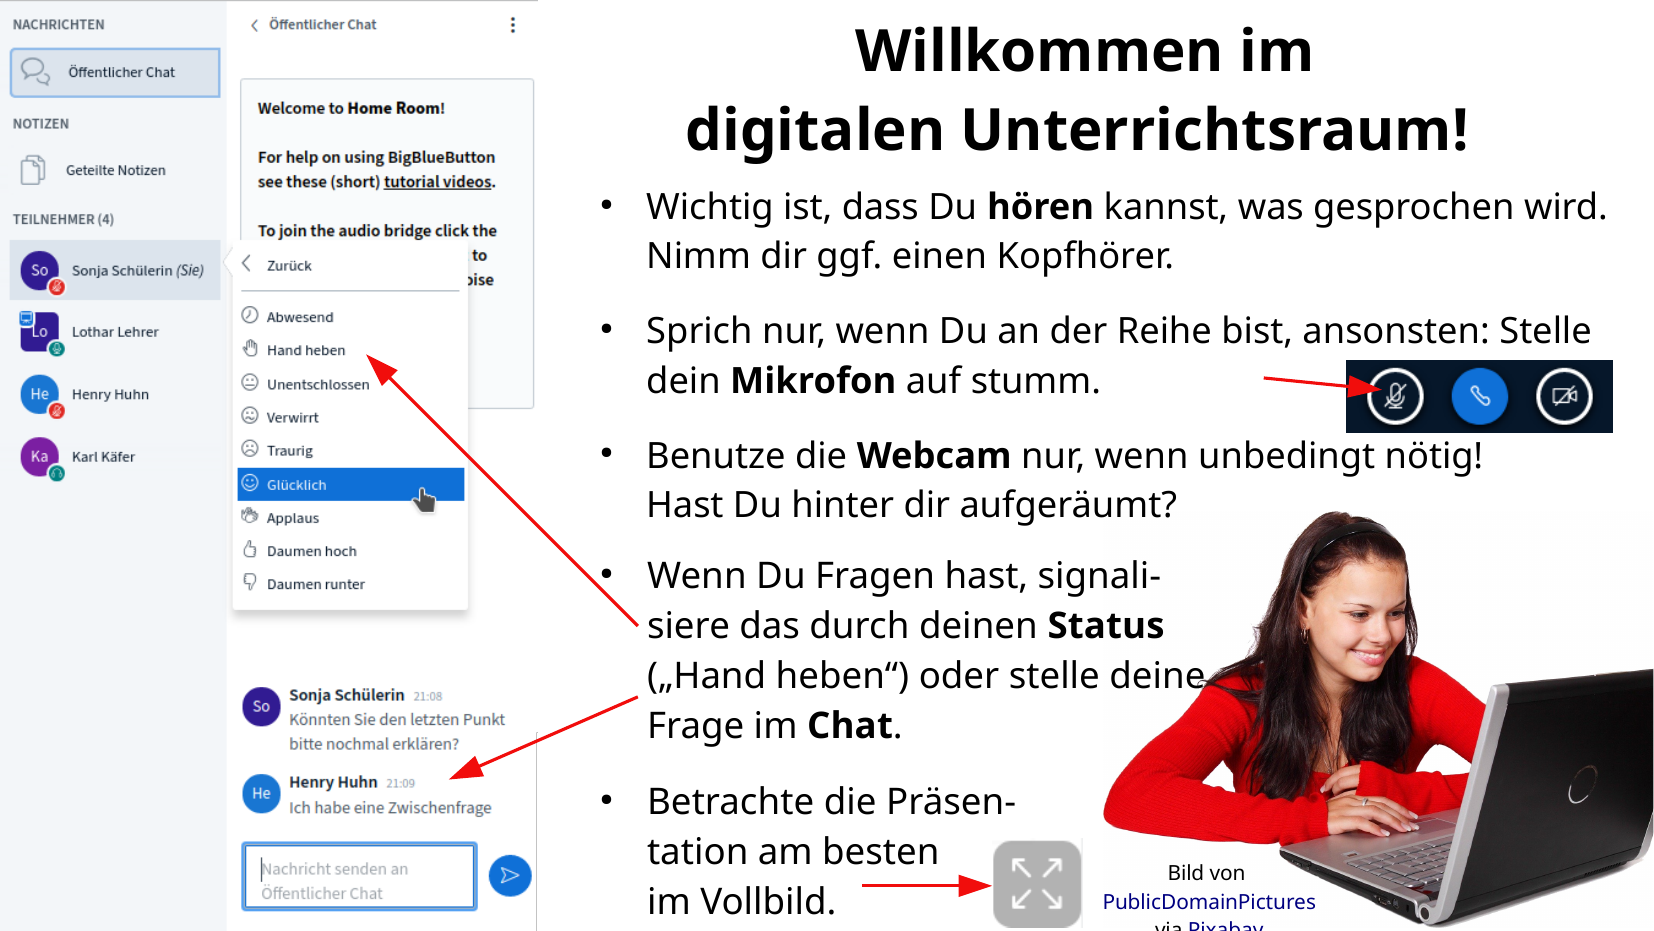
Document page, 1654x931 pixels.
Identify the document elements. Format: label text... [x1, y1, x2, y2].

picture [0, 0, 538, 931]
picture [1103, 511, 1654, 928]
picture [992, 838, 1083, 928]
list Wichtig ist, dass Du hören kannst, was gesprochen wird. Nimm dir ggf. einen Kopfhörer. Sprich nur, wenn Du an der Reihe bist, ansonsten: Stelle dein Mikrofon auf stumm. Benutze die Webcam nur, wenn unbedingt nötig! Hast Du hinter dir aufgeräumt? [584, 181, 1636, 532]
picture [1346, 360, 1613, 433]
list Wenn Du Fragen hast, signali-siere das durch deinen Status („Hand heben“) oder stelle deine Frage im Chat. Betrachte die Präsen- tation am besten im Vollbild. [584, 549, 1223, 931]
text_box Bild von PublicDomainPicturesvia Pixabay [1223, 851, 1332, 931]
title Willkommen im digitalen Unterrichtsraum! [555, 22, 1630, 154]
